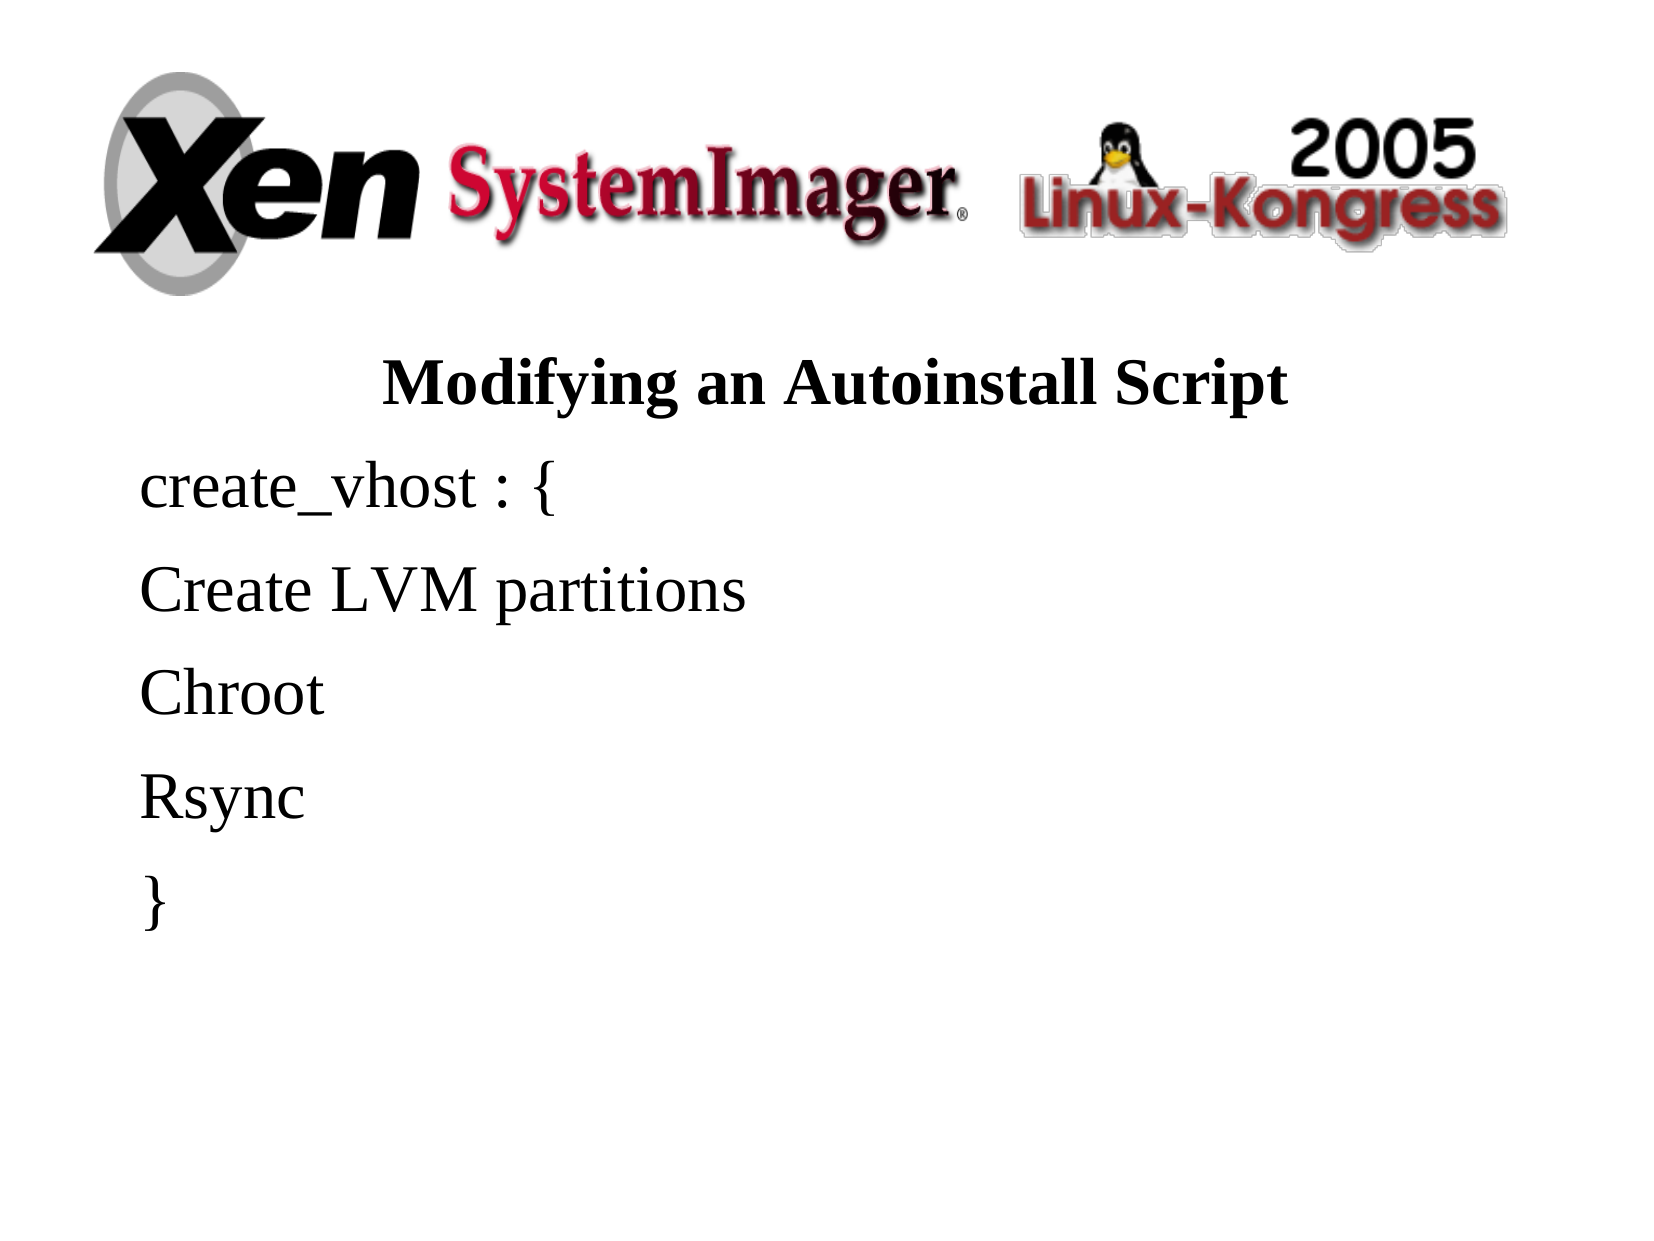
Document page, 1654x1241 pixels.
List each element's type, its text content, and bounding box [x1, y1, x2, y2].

picture [445, 132, 971, 254]
picture [93, 72, 420, 296]
list Modifying an Autoinstall Script create_vhost : { Create LVM partitions Chroot Rsync } [121, 344, 1534, 1127]
picture [1006, 106, 1524, 265]
